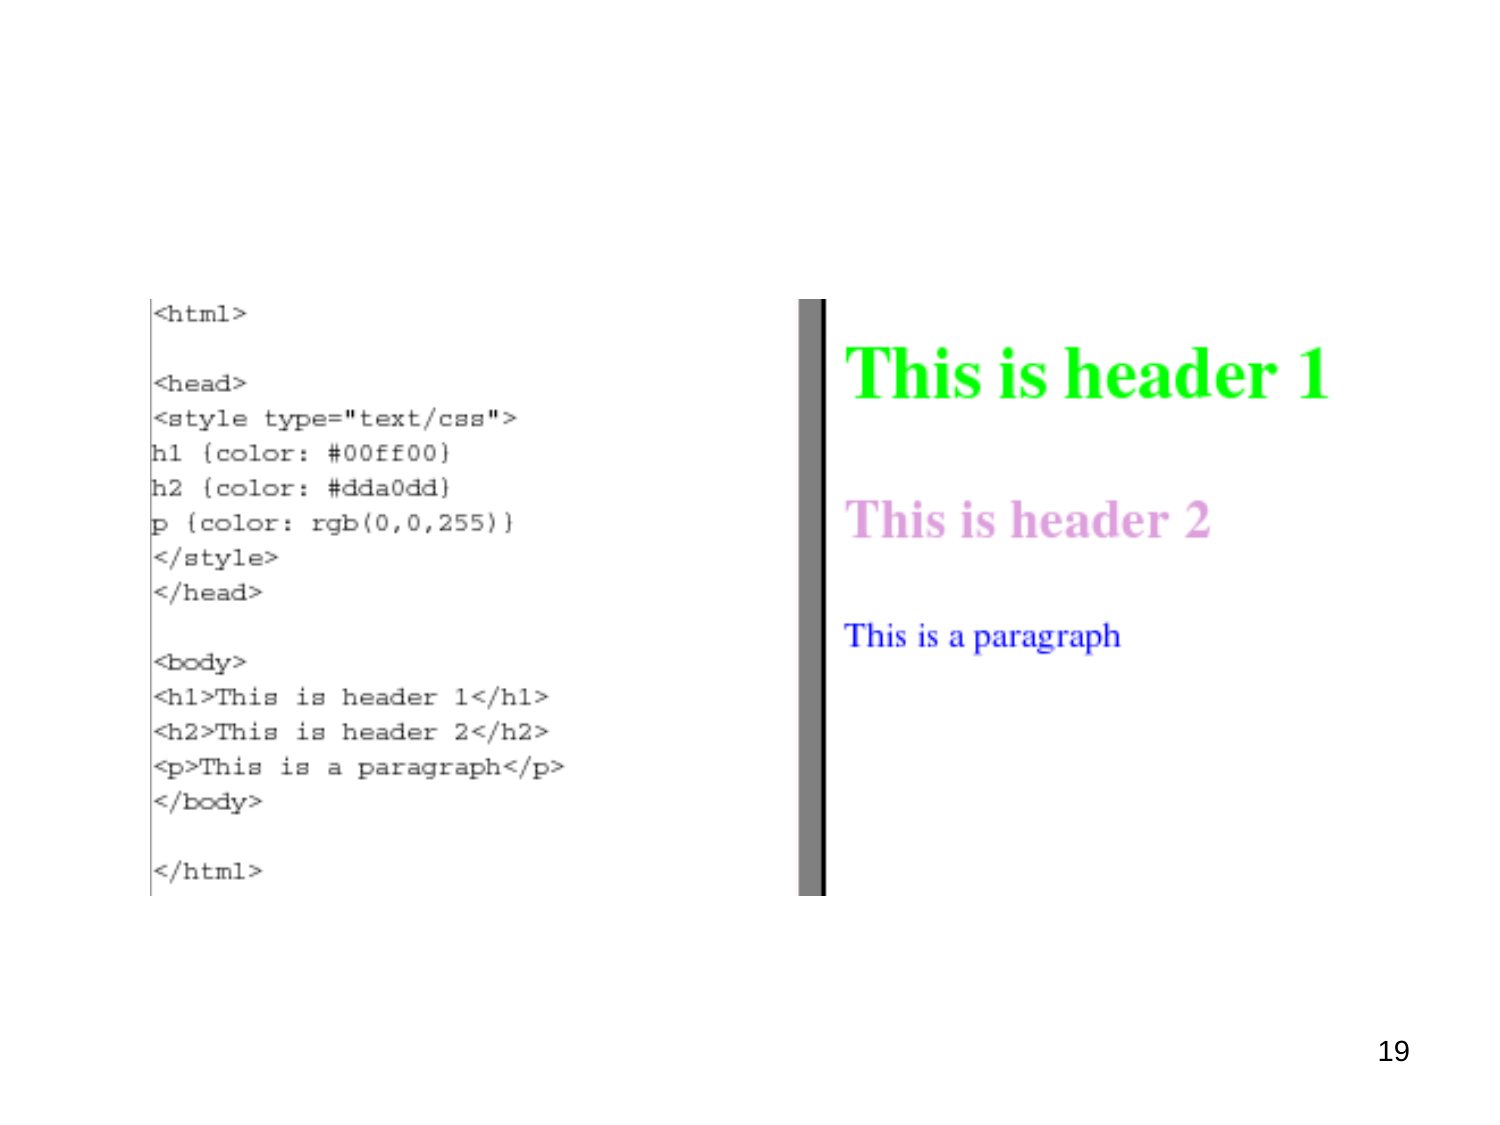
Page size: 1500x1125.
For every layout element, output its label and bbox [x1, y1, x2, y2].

picture [150, 299, 1351, 896]
